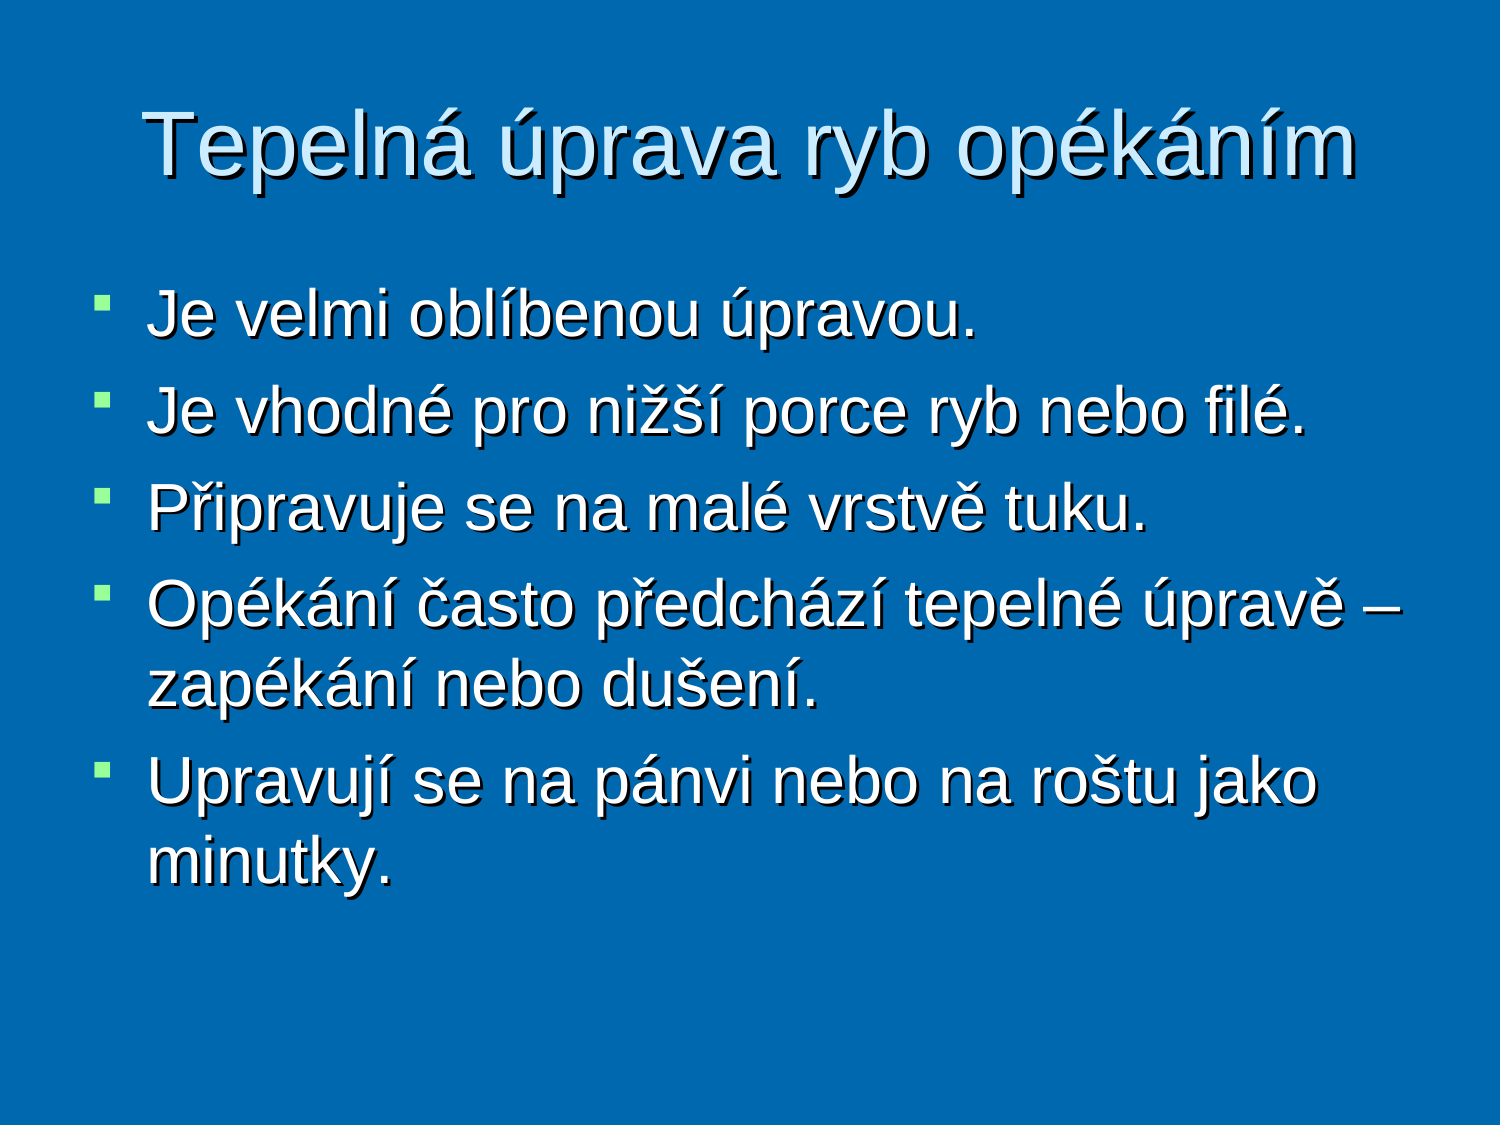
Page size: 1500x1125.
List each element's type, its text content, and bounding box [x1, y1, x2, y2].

title Tepelná úprava ryb opékáním [75, 45, 1426, 233]
list Je velmi oblíbenou úpravou. Je vhodné pro nižší porce ryb nebo filé. Připravuje se na malé vrstvě tuku. Opékání často předchází tepelné úpravě –zapékání nebo dušení. Upravují se na pánvi nebo na roštu jako minutky. [75, 262, 1426, 1006]
